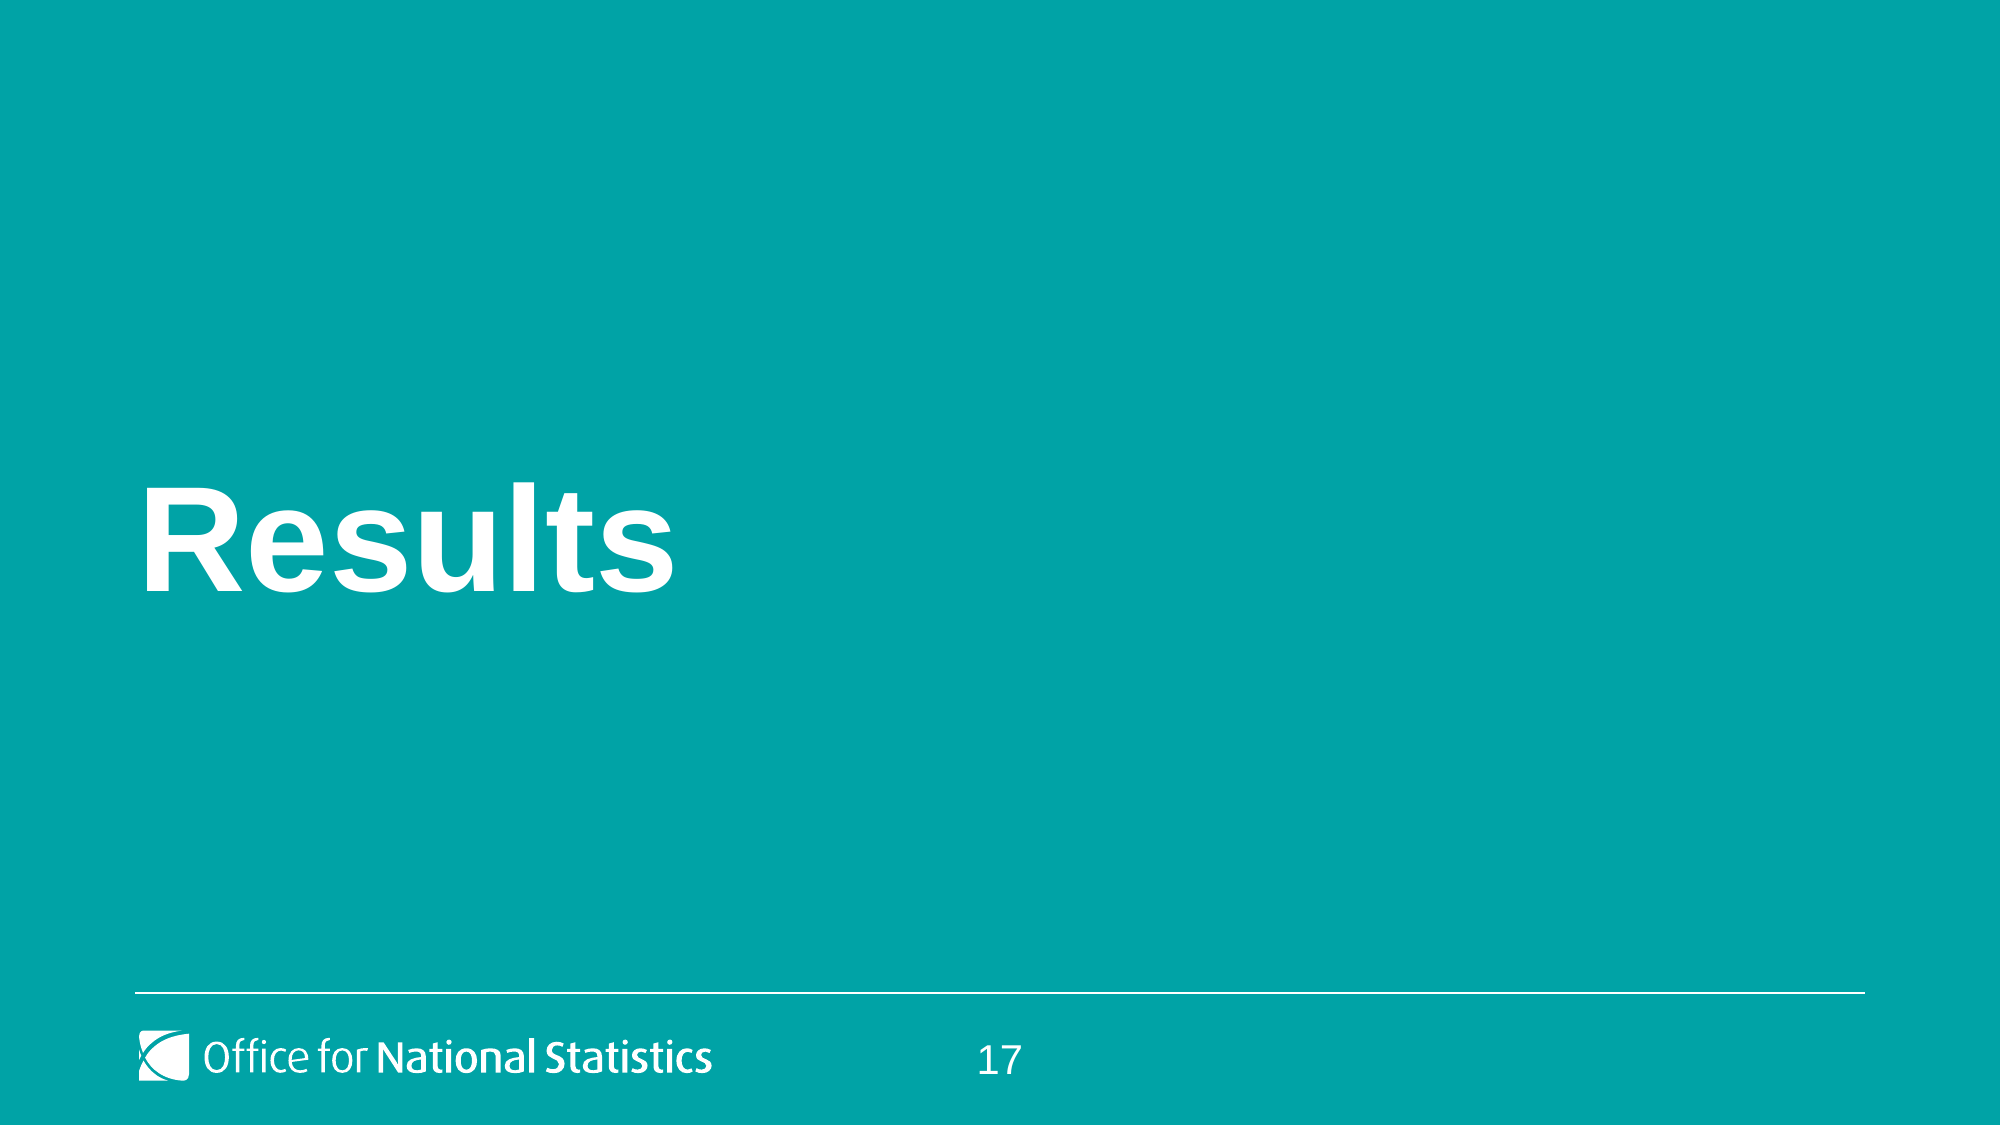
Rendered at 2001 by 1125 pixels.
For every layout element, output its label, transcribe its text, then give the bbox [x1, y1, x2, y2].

title Results [137, 454, 1863, 627]
text_box 17 [764, 1025, 1236, 1086]
